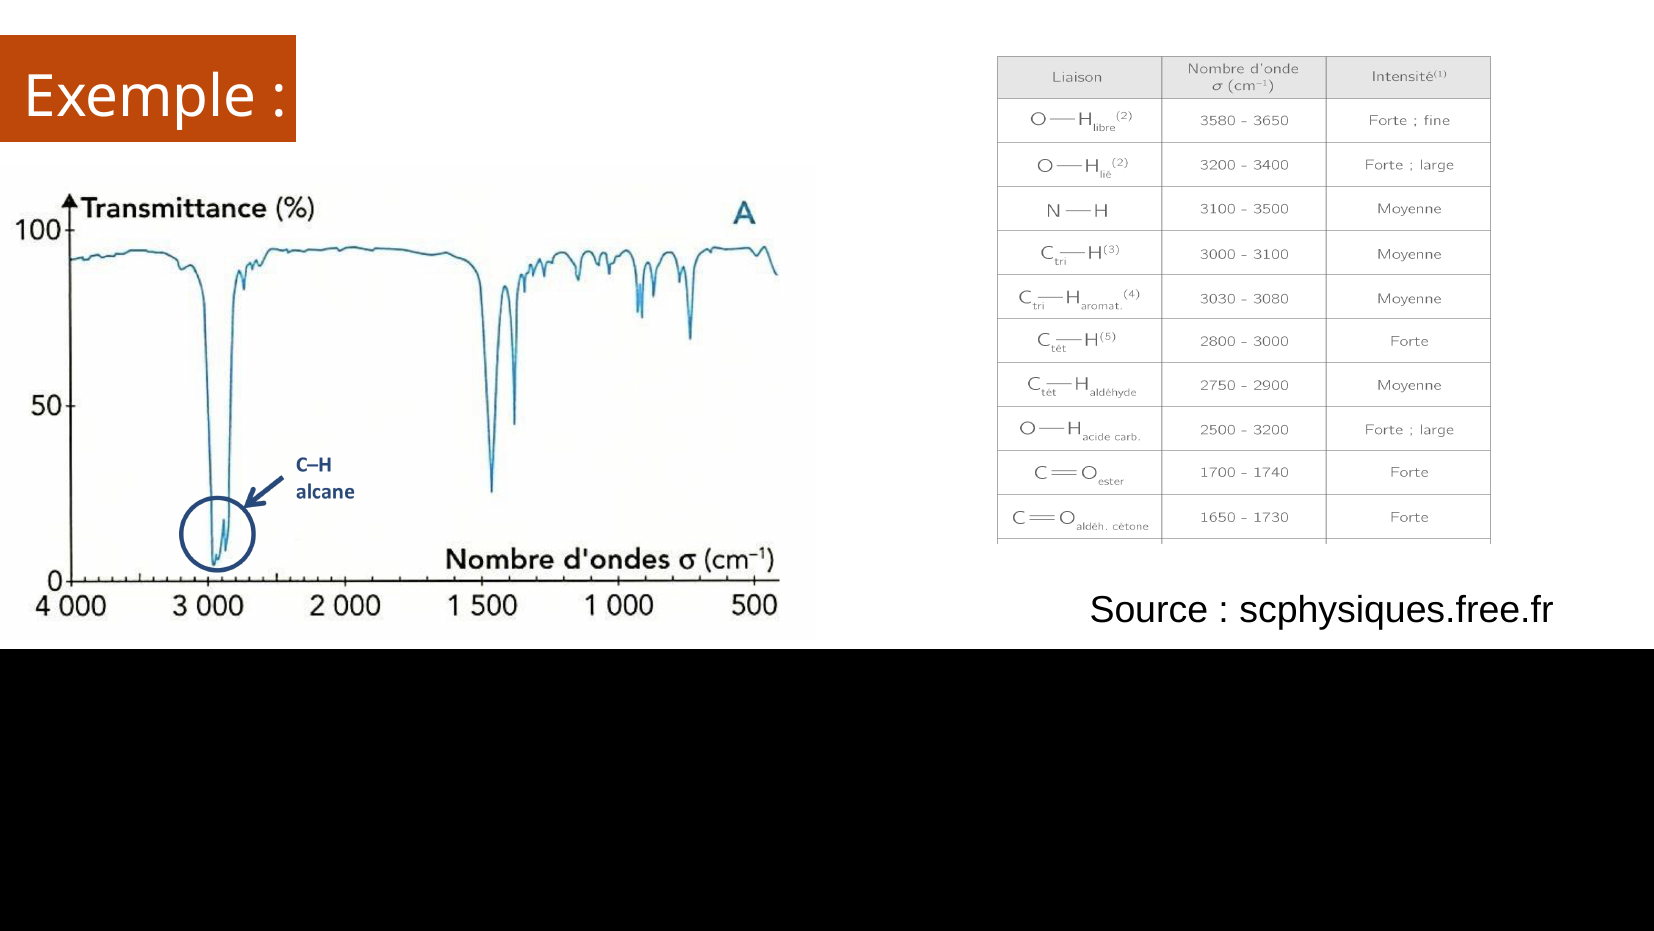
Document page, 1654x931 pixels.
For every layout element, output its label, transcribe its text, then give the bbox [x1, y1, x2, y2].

picture [0, 165, 815, 640]
text_box Source : scphysiques.free.fr [1074, 580, 1569, 638]
text_box [0, 649, 1654, 931]
text_box [0, 35, 296, 142]
text_box Exemple : [8, 47, 284, 137]
picture [987, 47, 1501, 544]
